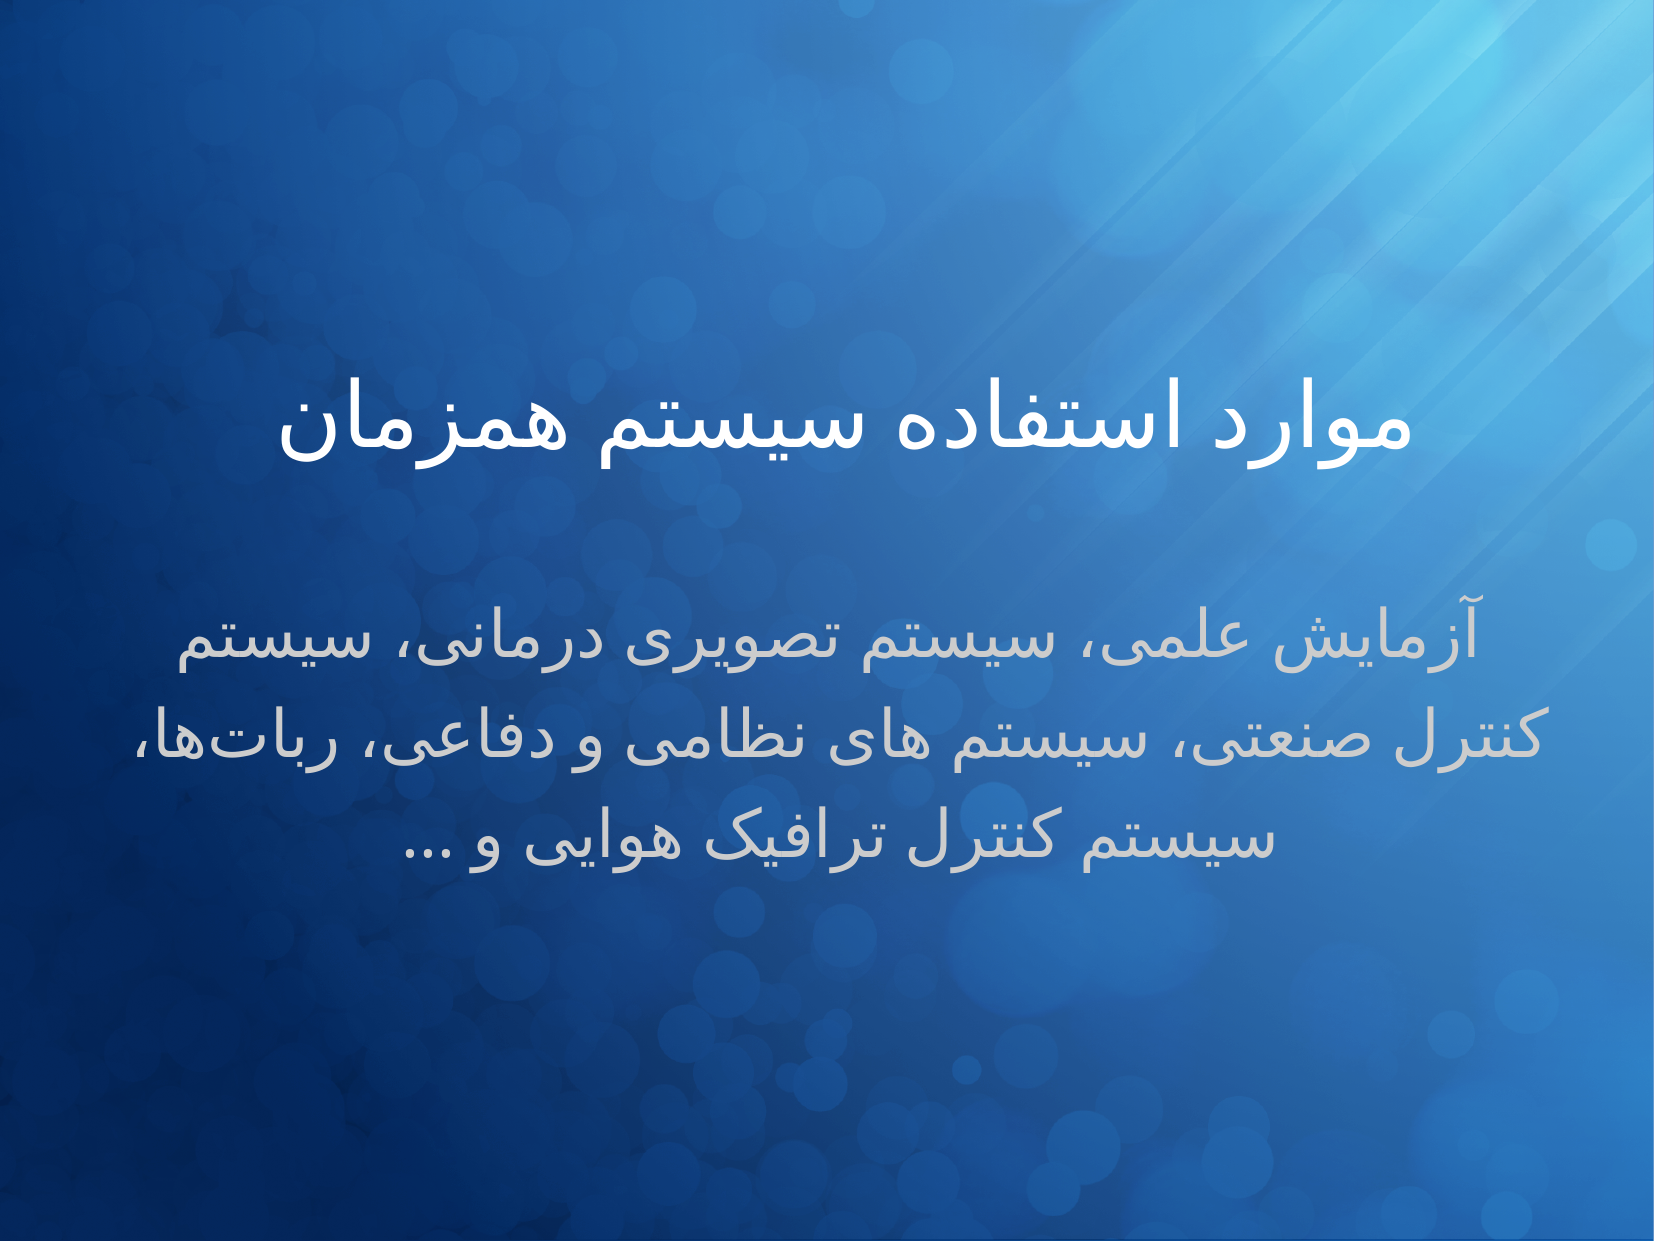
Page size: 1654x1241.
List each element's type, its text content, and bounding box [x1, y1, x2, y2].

picture [0, 0, 1654, 1241]
subtitle آزمایش علمی، سیستم تصویری درمانی، سیستم کنترل صنعتی، سیستم های نظامی و دفاعی، ربات‌ها، سیستم کنترل ترافیک هوایی و ... [112, 525, 1570, 944]
title موارد استفاده سیستم همزمان [118, 294, 1576, 557]
